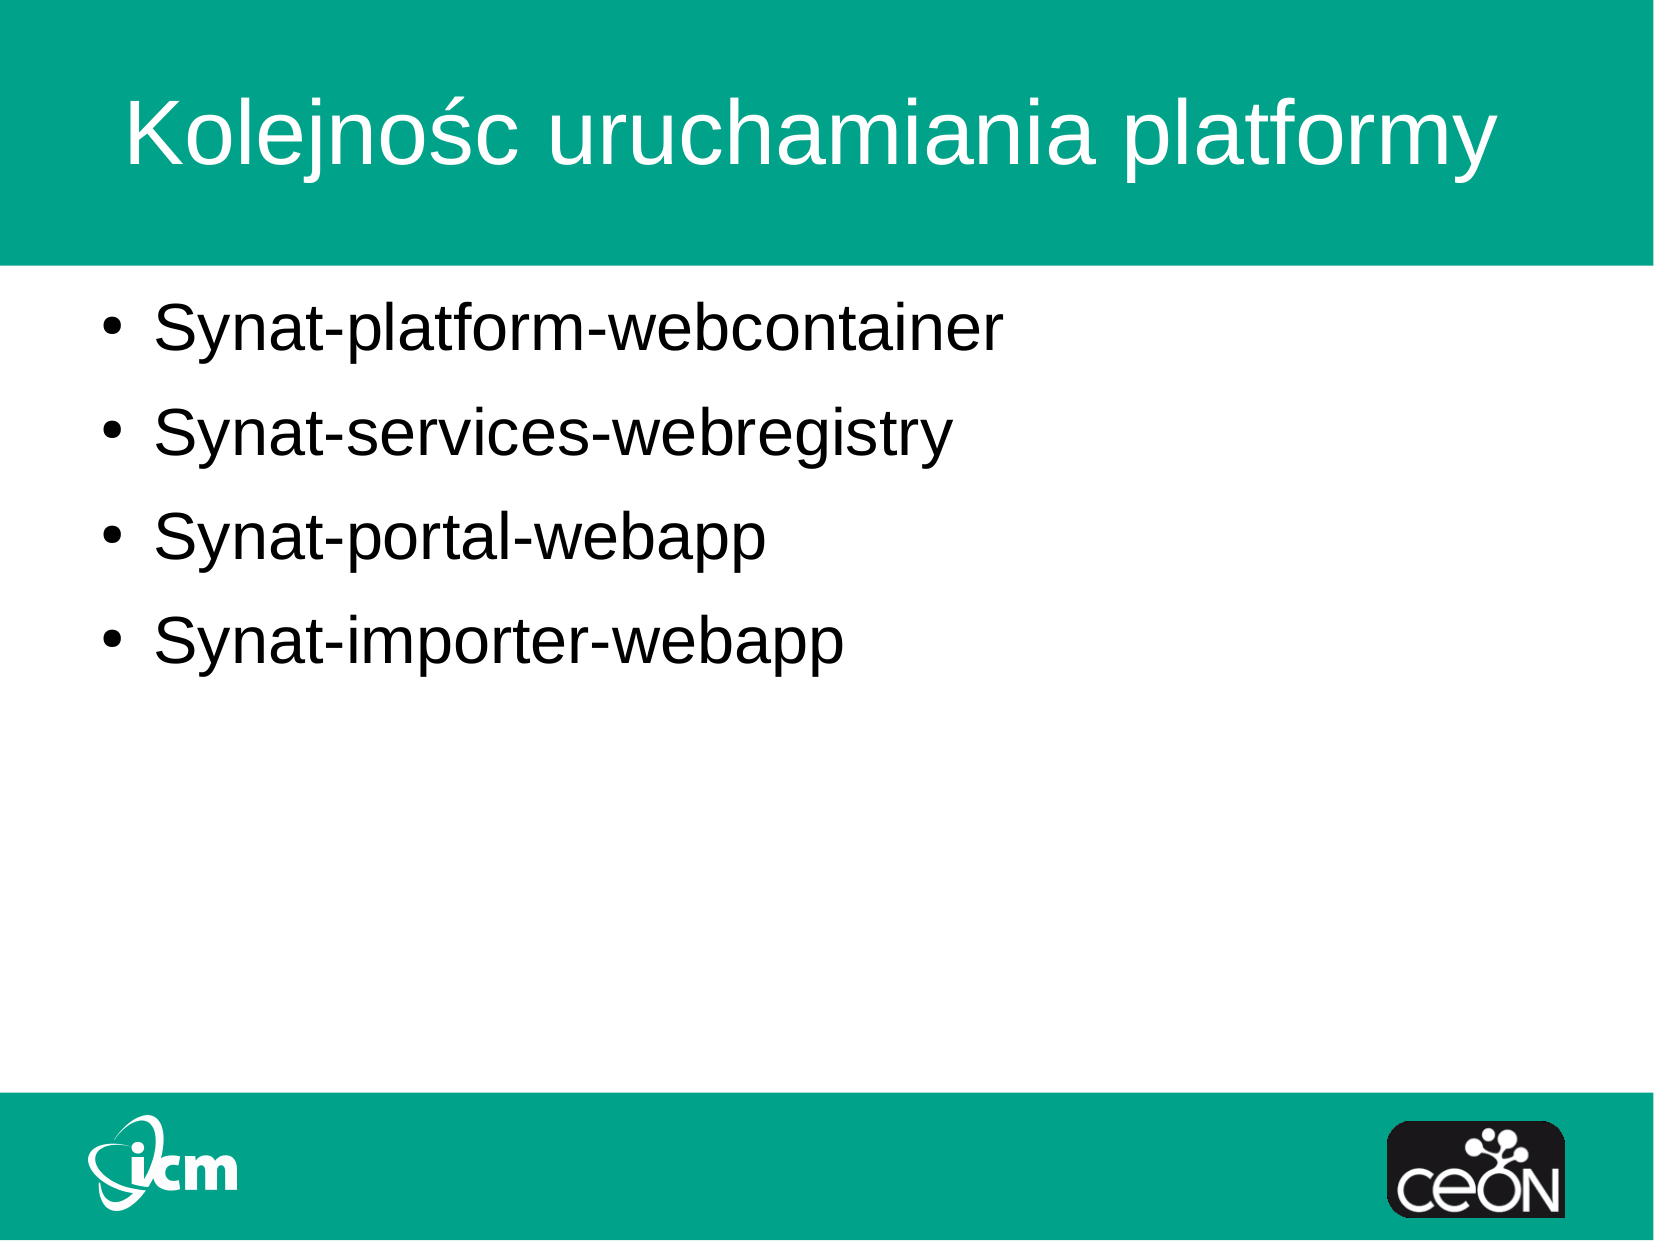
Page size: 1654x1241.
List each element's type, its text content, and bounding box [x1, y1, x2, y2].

picture [1387, 1121, 1565, 1218]
title Kolejnośc uruchamiania platformy [59, 29, 1565, 237]
list Synat-platform-webcontainer Synat-services-webregistry Synat-portal-webapp Synat-importer-webapp [82, 290, 1571, 1109]
picture [88, 1115, 237, 1211]
